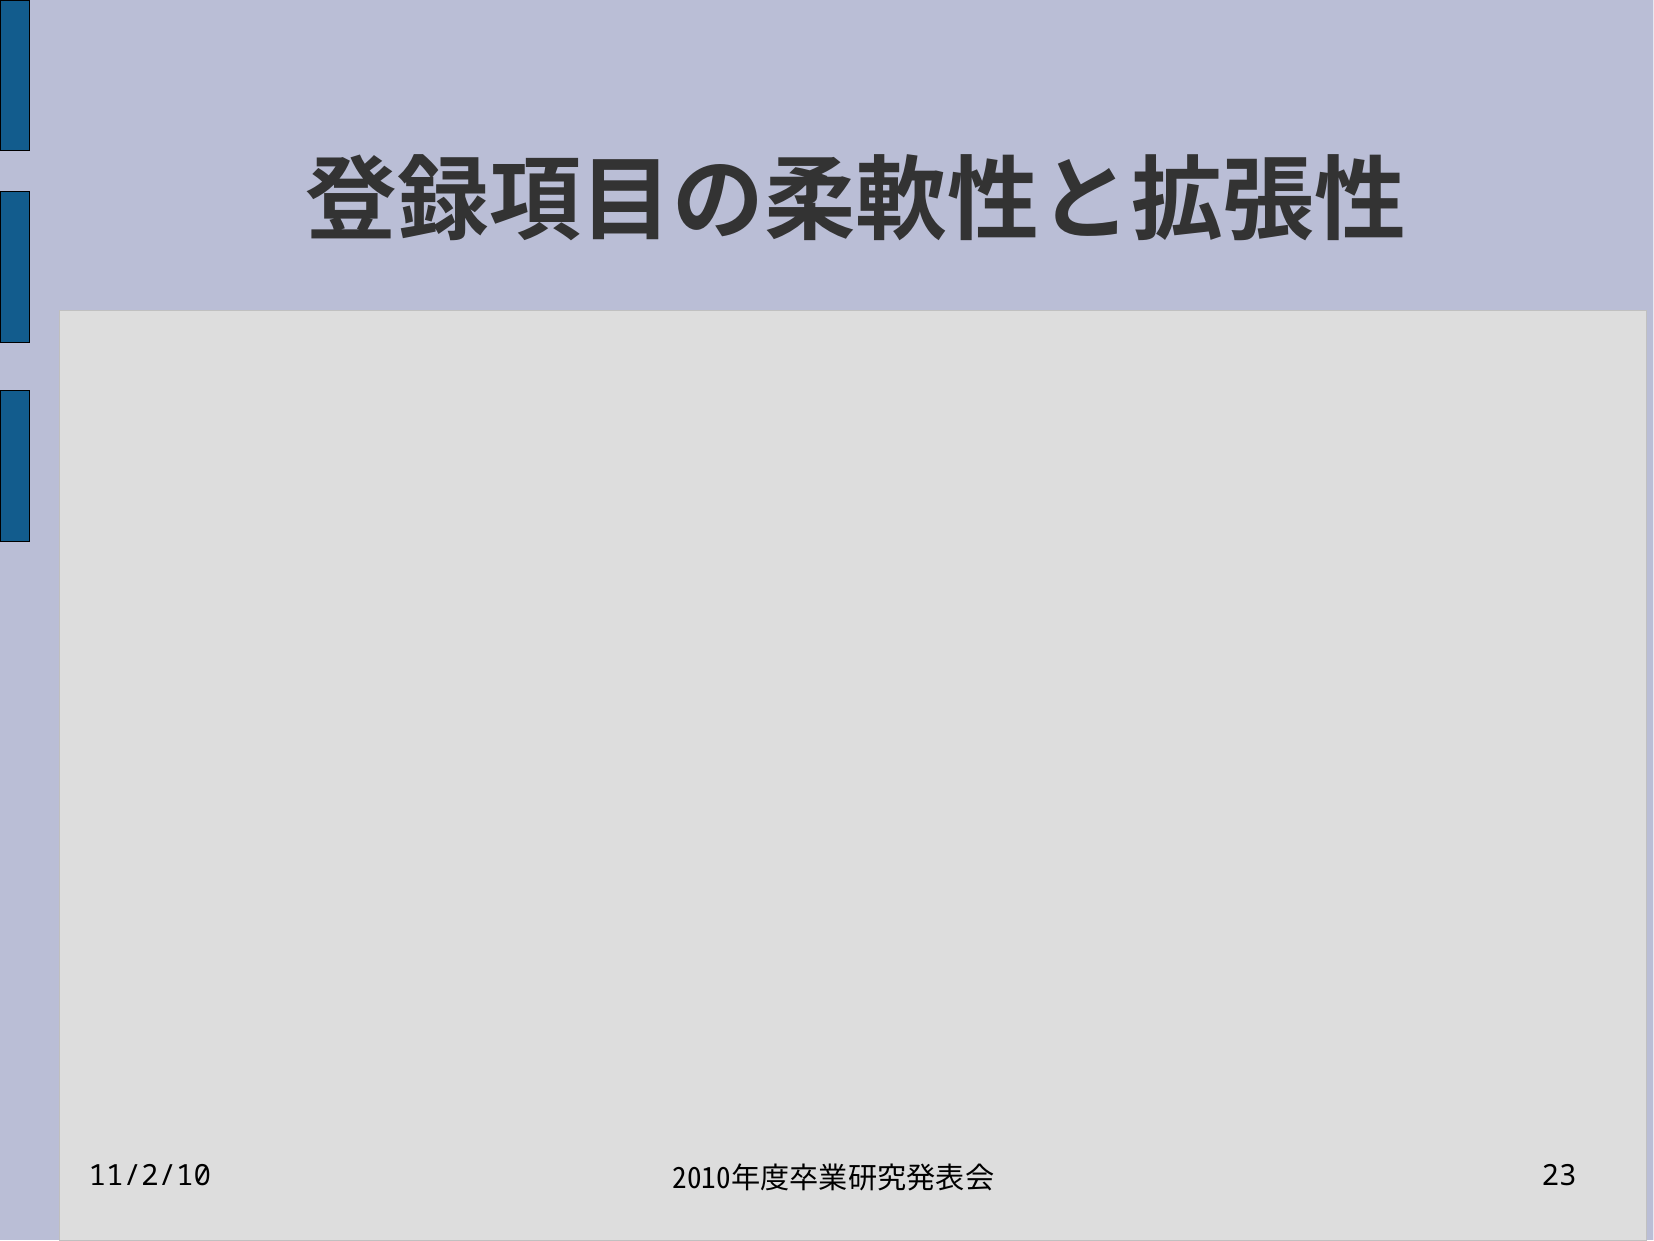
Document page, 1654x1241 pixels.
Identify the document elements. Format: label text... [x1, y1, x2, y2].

title 登録項目の柔軟性と拡張性 [59, 88, 1654, 296]
